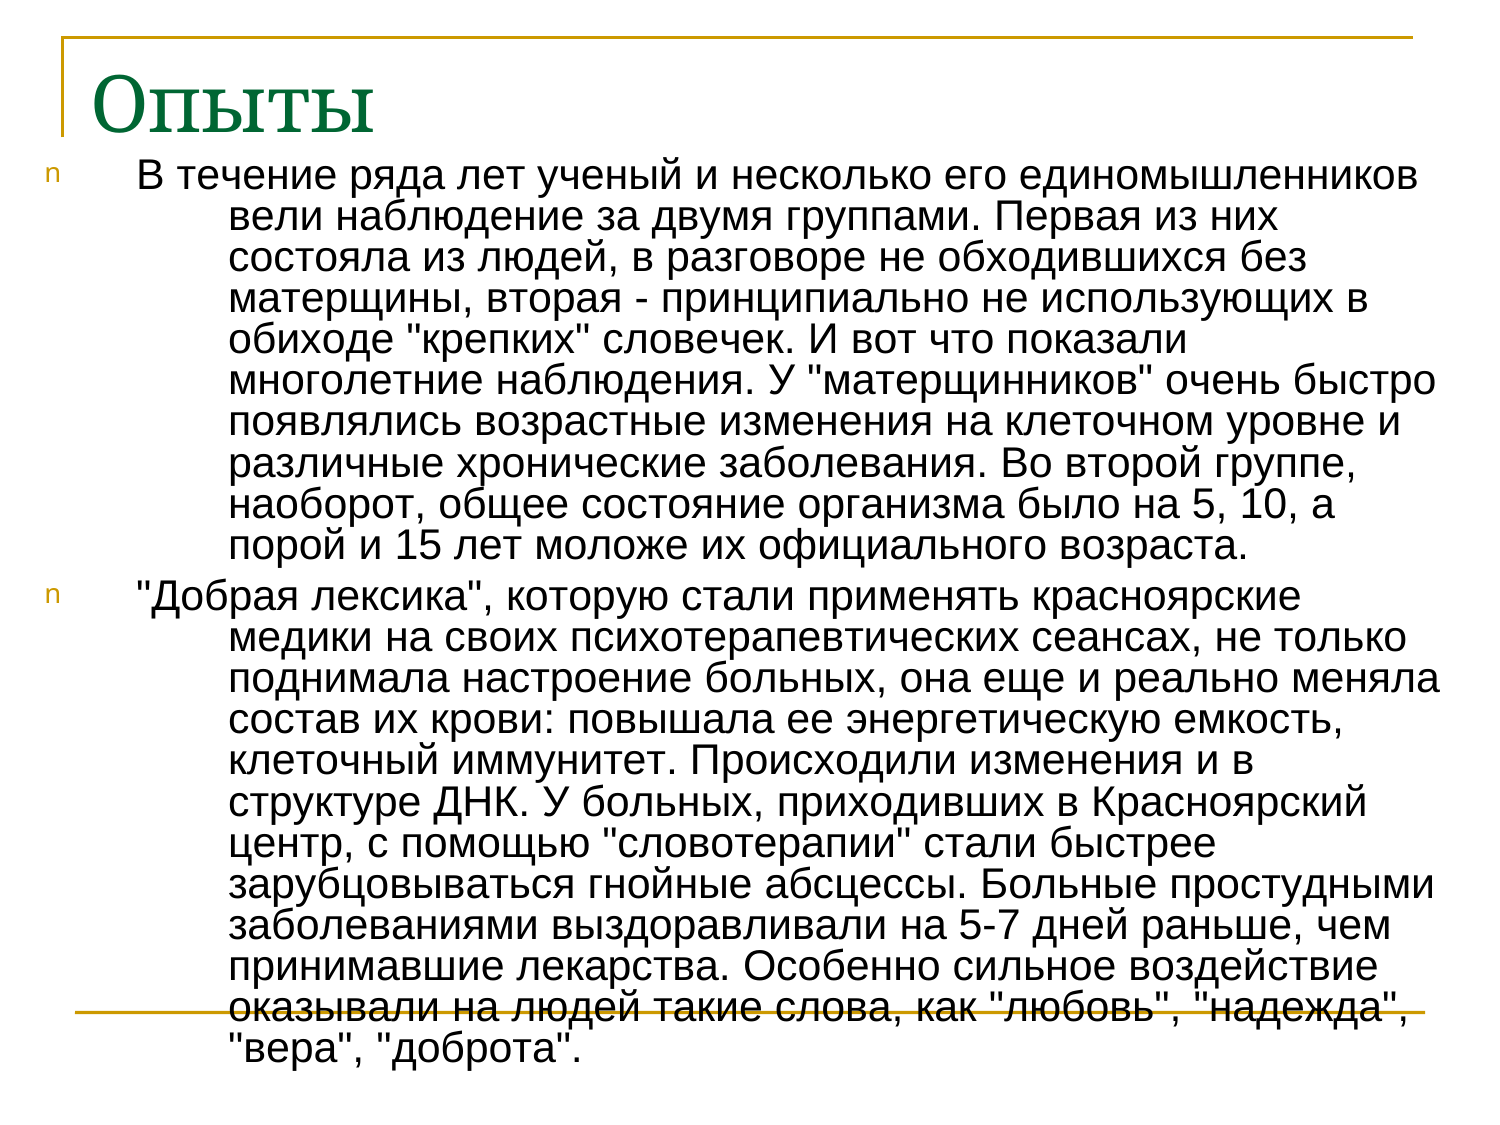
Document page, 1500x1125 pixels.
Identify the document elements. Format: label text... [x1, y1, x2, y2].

title Опыты [75, 45, 727, 149]
list В течение ряда лет ученый и несколько его единомышленников вели наблюдение за двумя группами. Первая из них состояла из людей, в разговоре не обходившихся без матерщины, вторая - принципиально не использующих в обиходе "крепких" словечек. И вот что показали многолетние наблюдения. У "матерщинников" очень быстро появлялись возрастные изменения на клеточном уровне и различные хронические заболевания. Во второй группе, наоборот, общее состояние организма было на 5, 10, а порой и 15 лет моложе их официального возраста. "Добрая лексика", которую стали применять красноярские медики на своих психотерапевтических сеансах, не только поднимала настроение больных, она еще и реально меняла состав их крови: повышала ее энергетическую емкость, клеточный иммунитет. Происходили изменения и в структуре ДНК. У больных, приходивших в Красноярский центр, с помощью "словотерапии" стали быстрее зарубцовываться гнойные абсцессы. Больные простудными заболеваниями выздоравливали на 5-7 дней раньше, чем принимавшие лекарства. Особенно сильное воздействие оказывали на людей такие слова, как "любовь", "надежда", "вера", "доброта". [29, 148, 1471, 1083]
